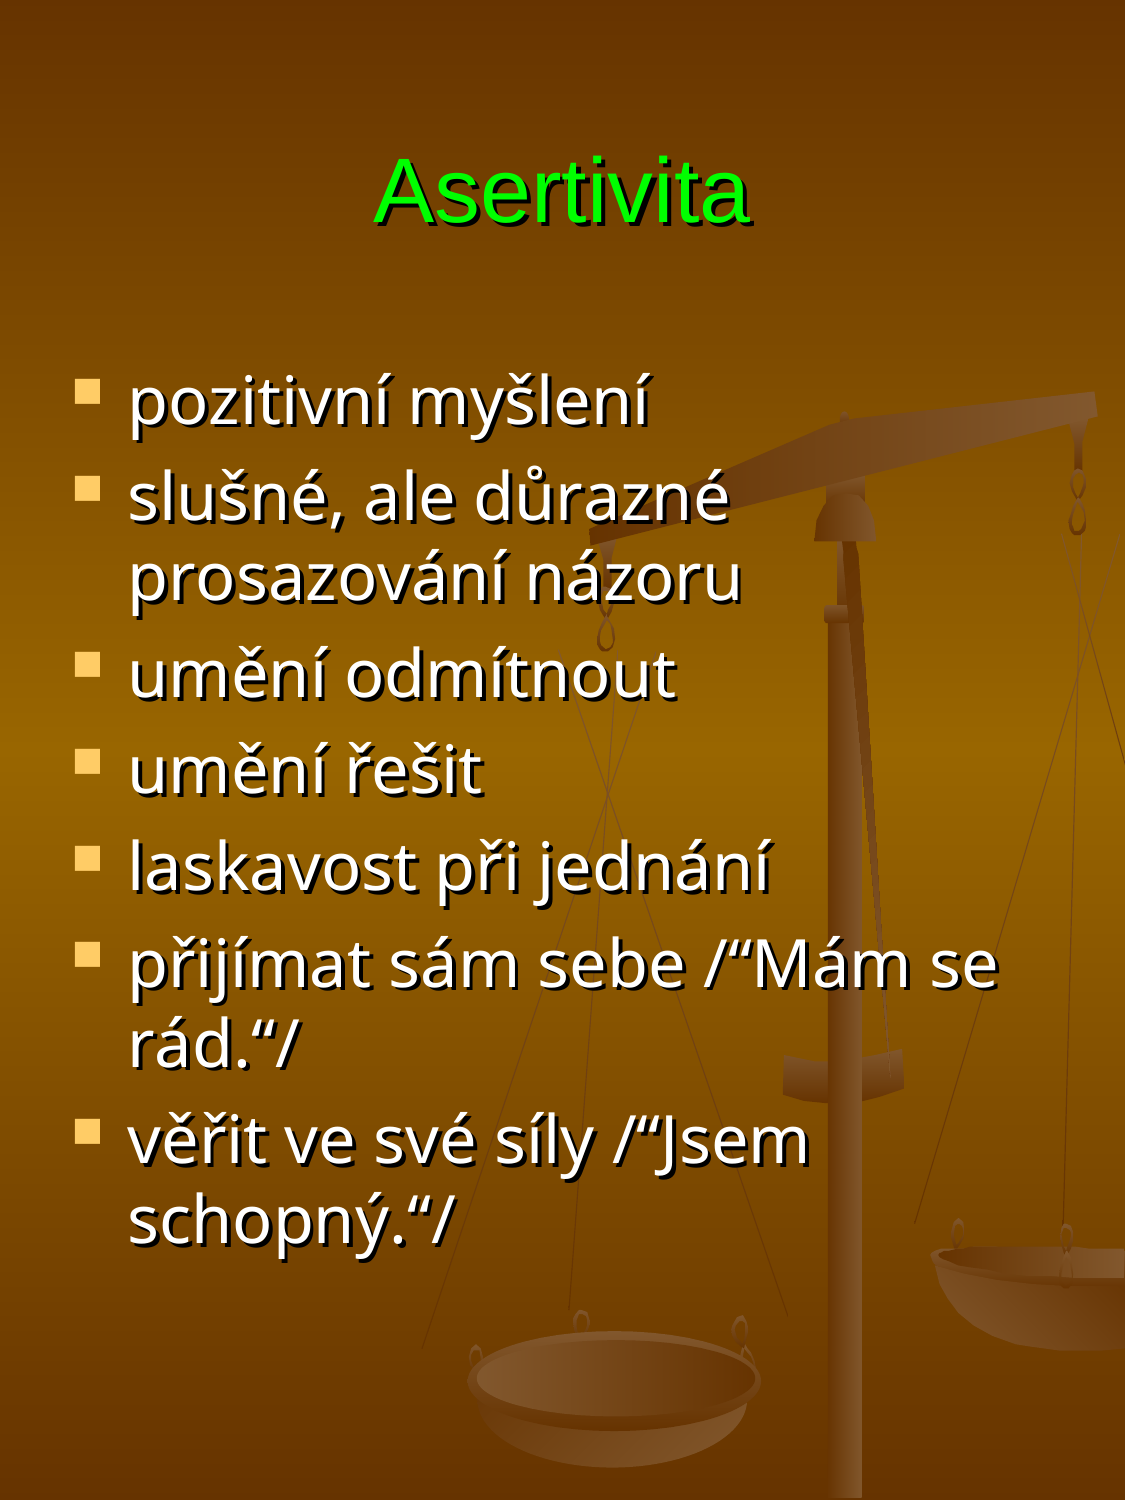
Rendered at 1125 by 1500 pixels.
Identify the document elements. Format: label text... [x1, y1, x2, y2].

list pozitivní myšlení slušné, ale důrazné prosazování názoru umění odmítnout umění řešit laskavost při jednání přijímat sám sebe /“Mám se rád.“/ věřit ve své síly /“Jsem schopný.“/ [56, 349, 1069, 1341]
title Asertivita [56, 60, 1069, 311]
